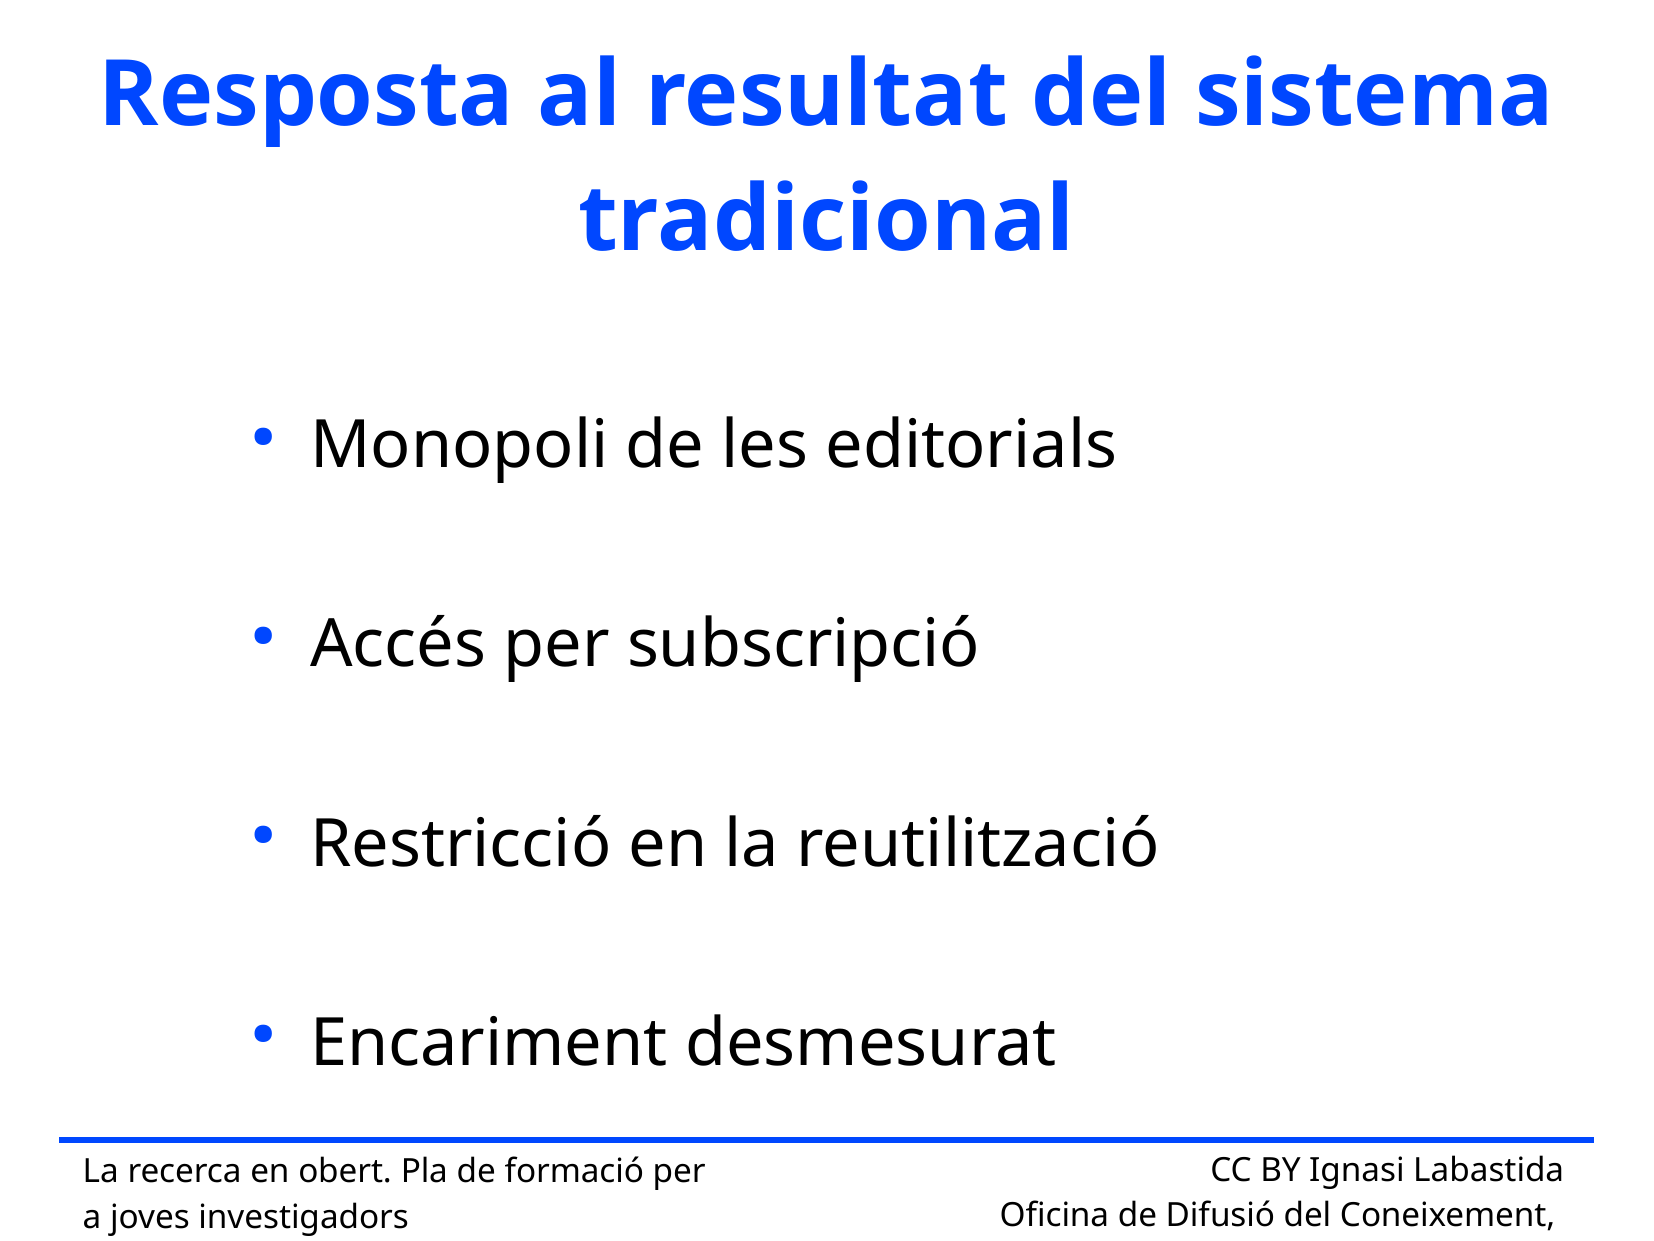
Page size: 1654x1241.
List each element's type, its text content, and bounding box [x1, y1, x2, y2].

title Resposta al resultat del sistema tradicional [82, 49, 1571, 257]
list Monopoli de les editorials Accés per subscripció Restricció en la reutilització Encariment desmesurat [82, 290, 1571, 1109]
text_box La recerca en obert. Pla de formació per a joves investigadors Universitat de Barcelona, 27 de gener de 2016 [82, 1147, 709, 1234]
